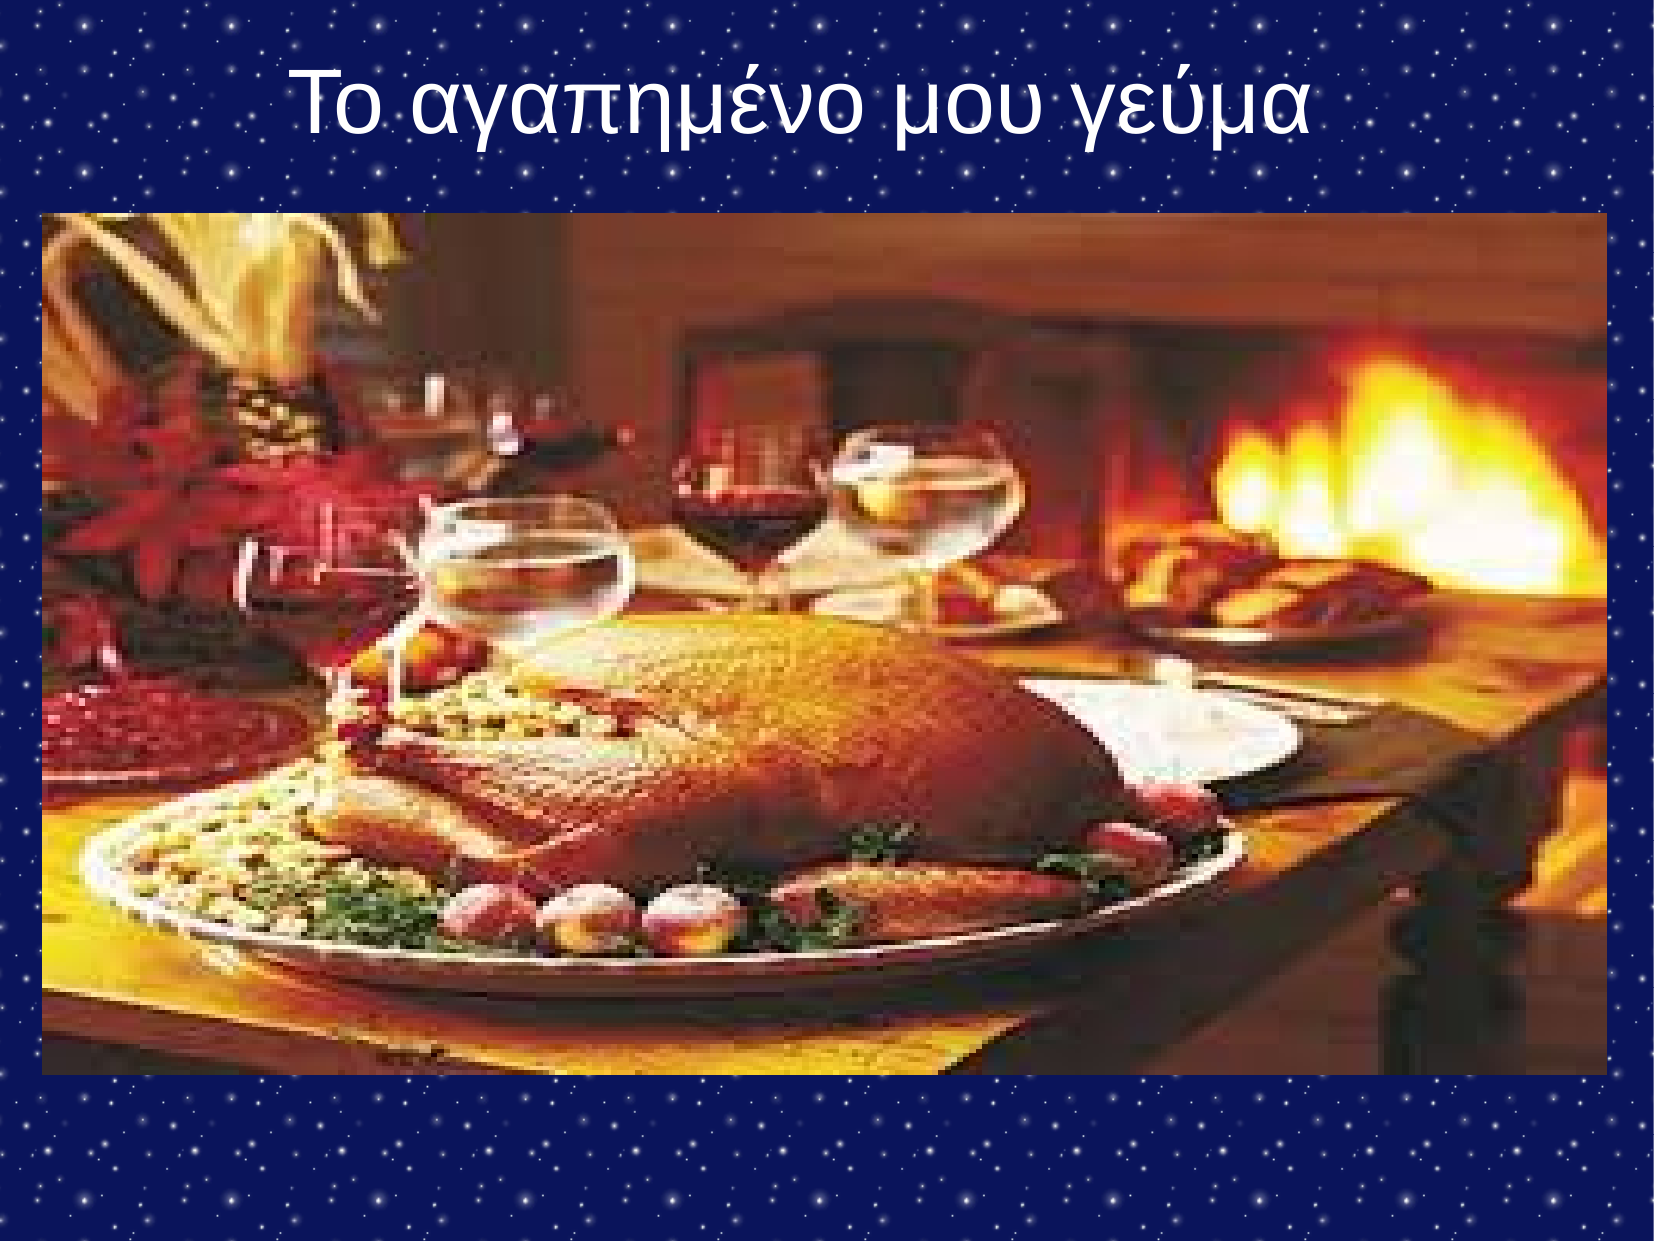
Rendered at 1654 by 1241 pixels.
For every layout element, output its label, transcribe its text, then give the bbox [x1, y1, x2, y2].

picture [0, 0, 1654, 1241]
title Το αγαπημένο μου γεύμα [82, 49, 1571, 213]
